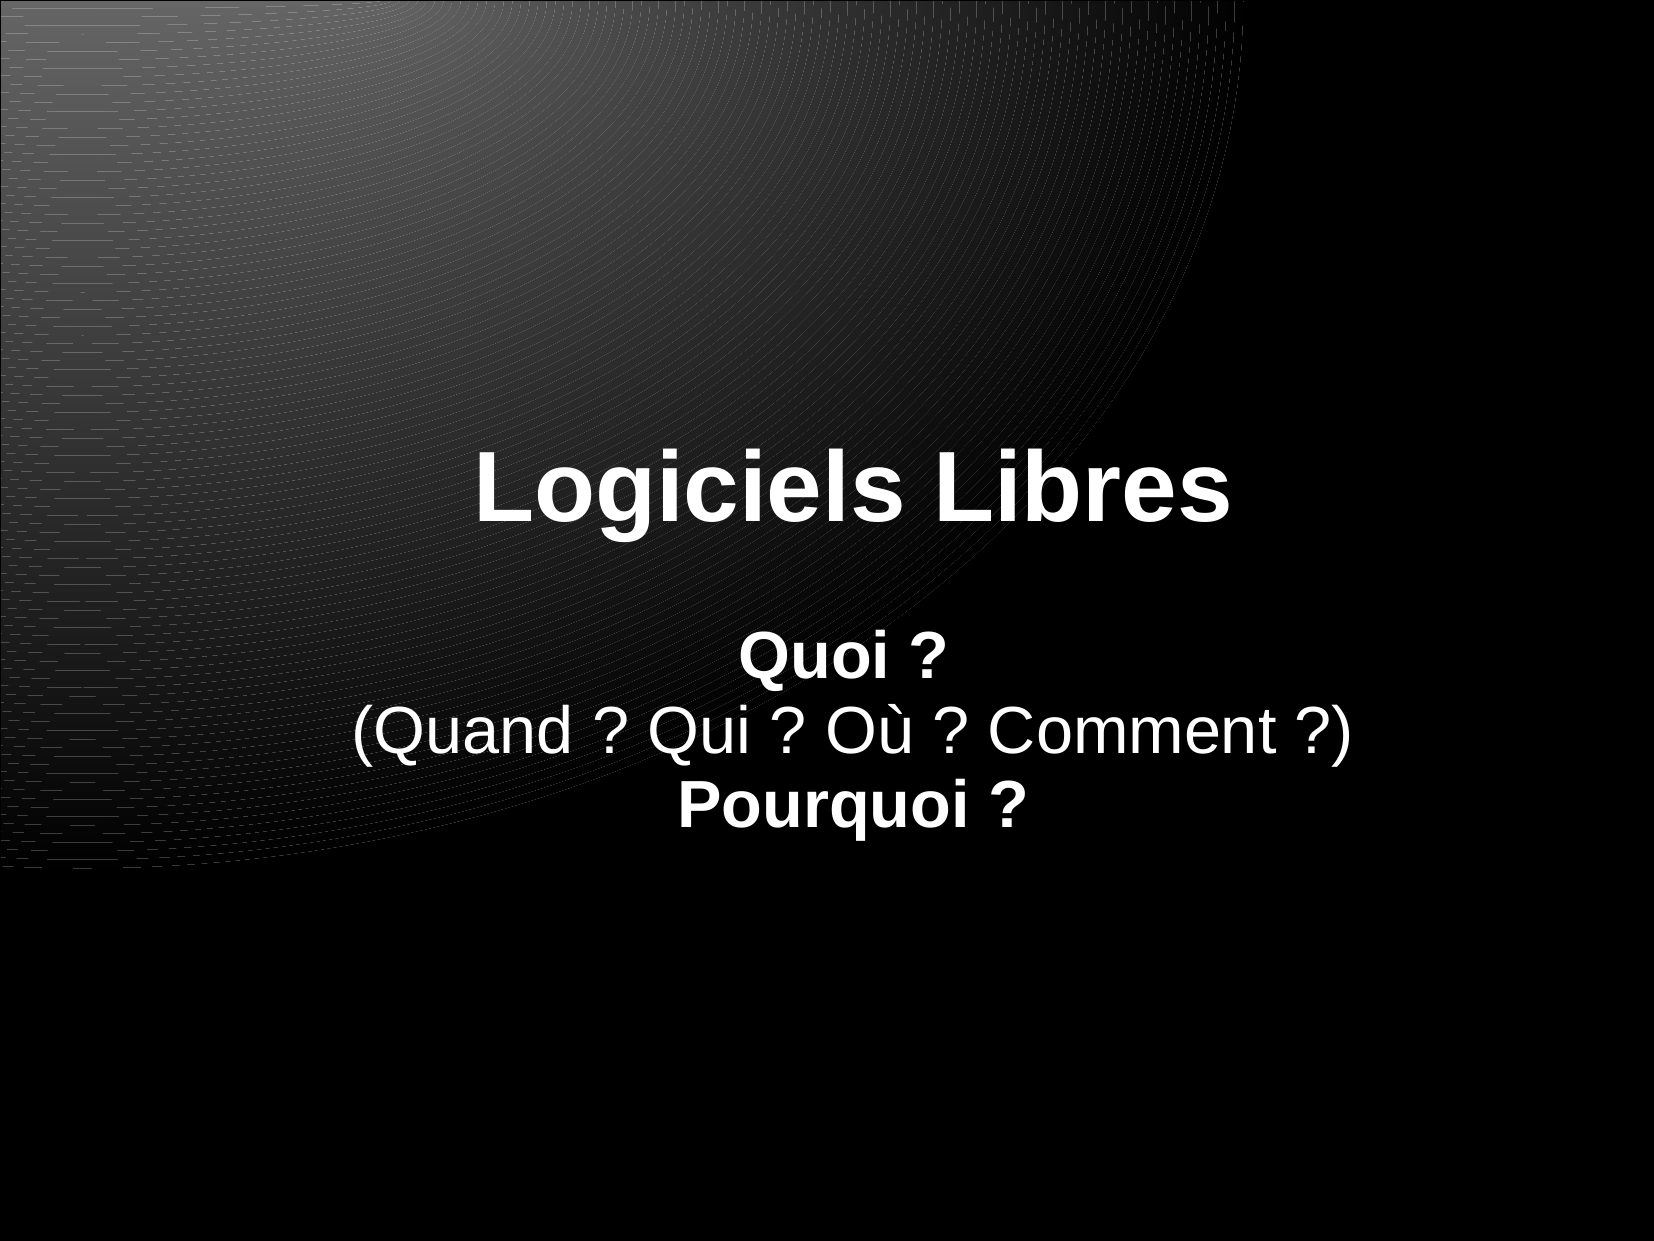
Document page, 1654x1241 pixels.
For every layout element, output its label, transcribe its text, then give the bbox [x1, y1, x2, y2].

subtitle Logiciels Libres Quoi ? (Quand ? Qui ? Où ? Comment ?) Pourquoi ? [47, 215, 1625, 1152]
